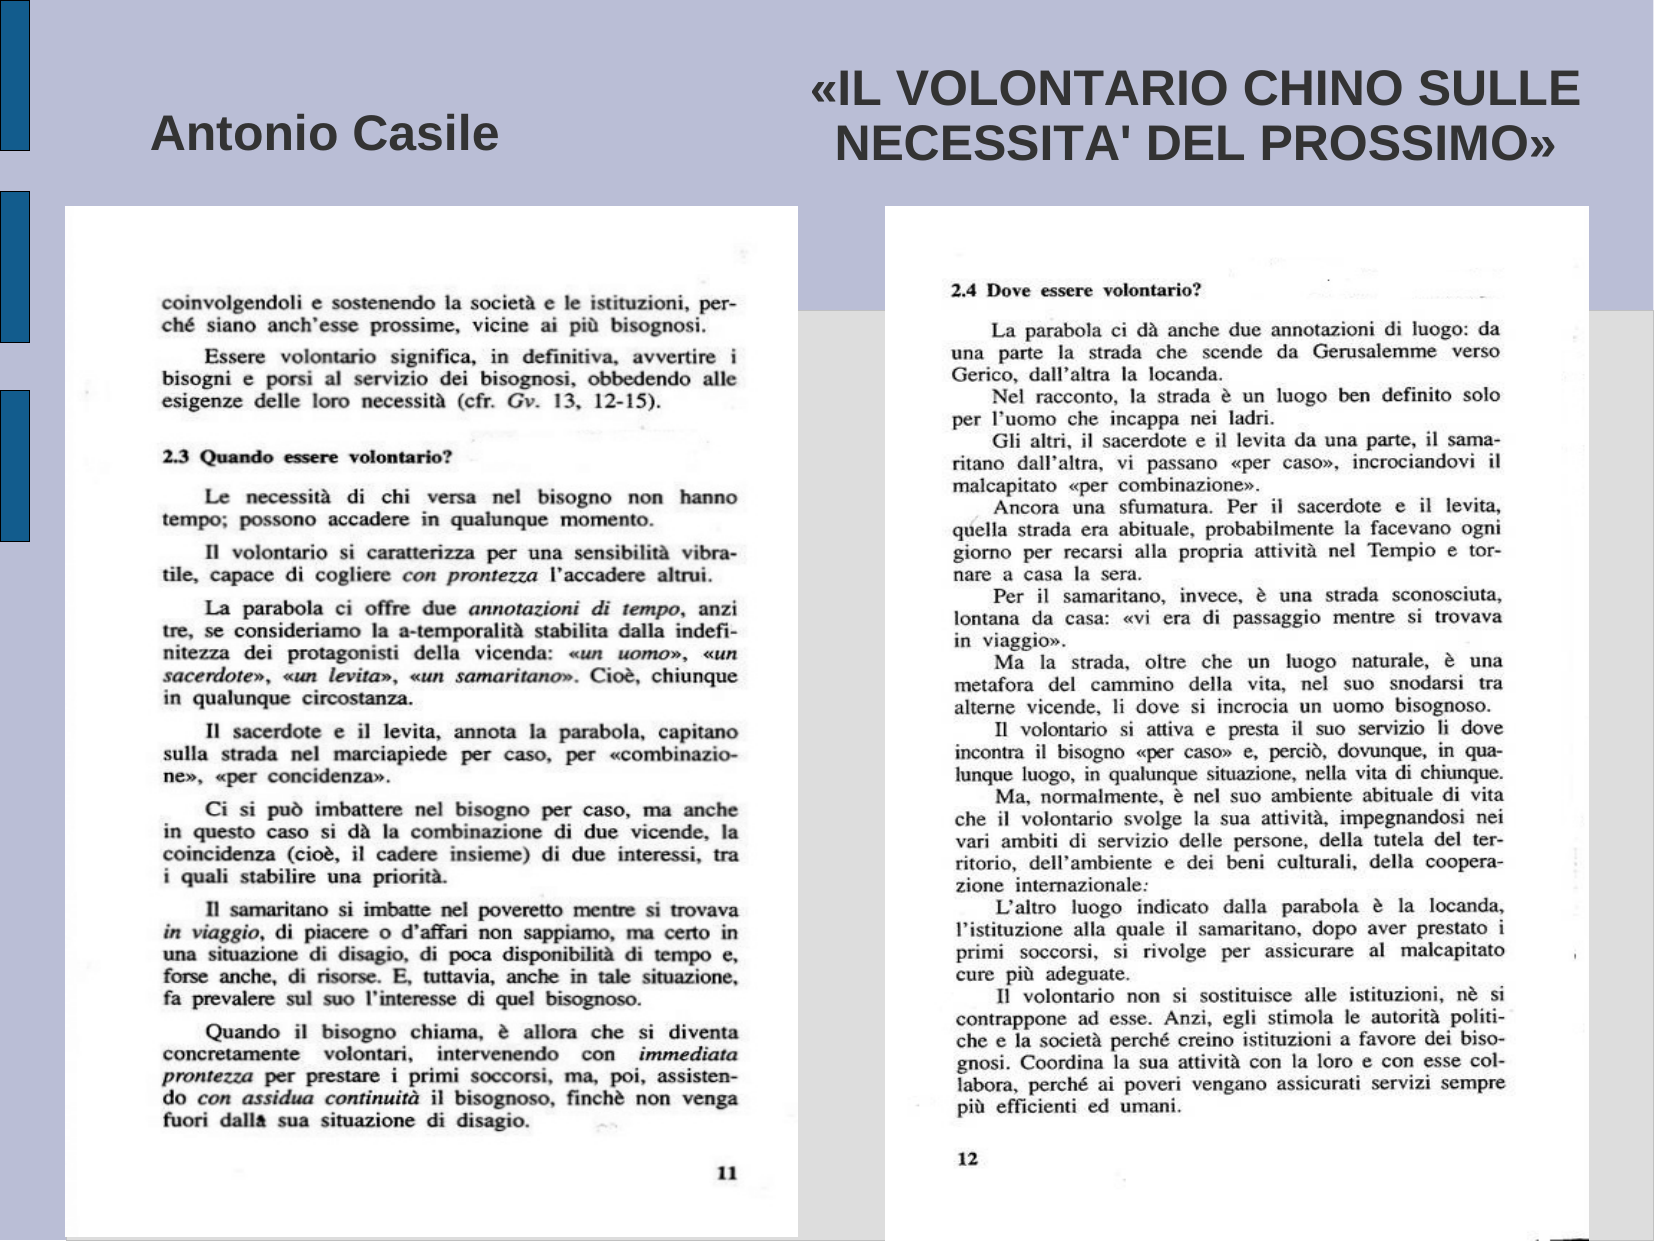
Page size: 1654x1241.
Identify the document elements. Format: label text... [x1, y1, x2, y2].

title Antonio Casile [59, 29, 591, 237]
picture [65, 206, 798, 1237]
title «IL VOLONTARIO CHINO SULLE NECESSITA' DEL PROSSIMO» [738, 24, 1654, 207]
picture [885, 206, 1589, 1241]
